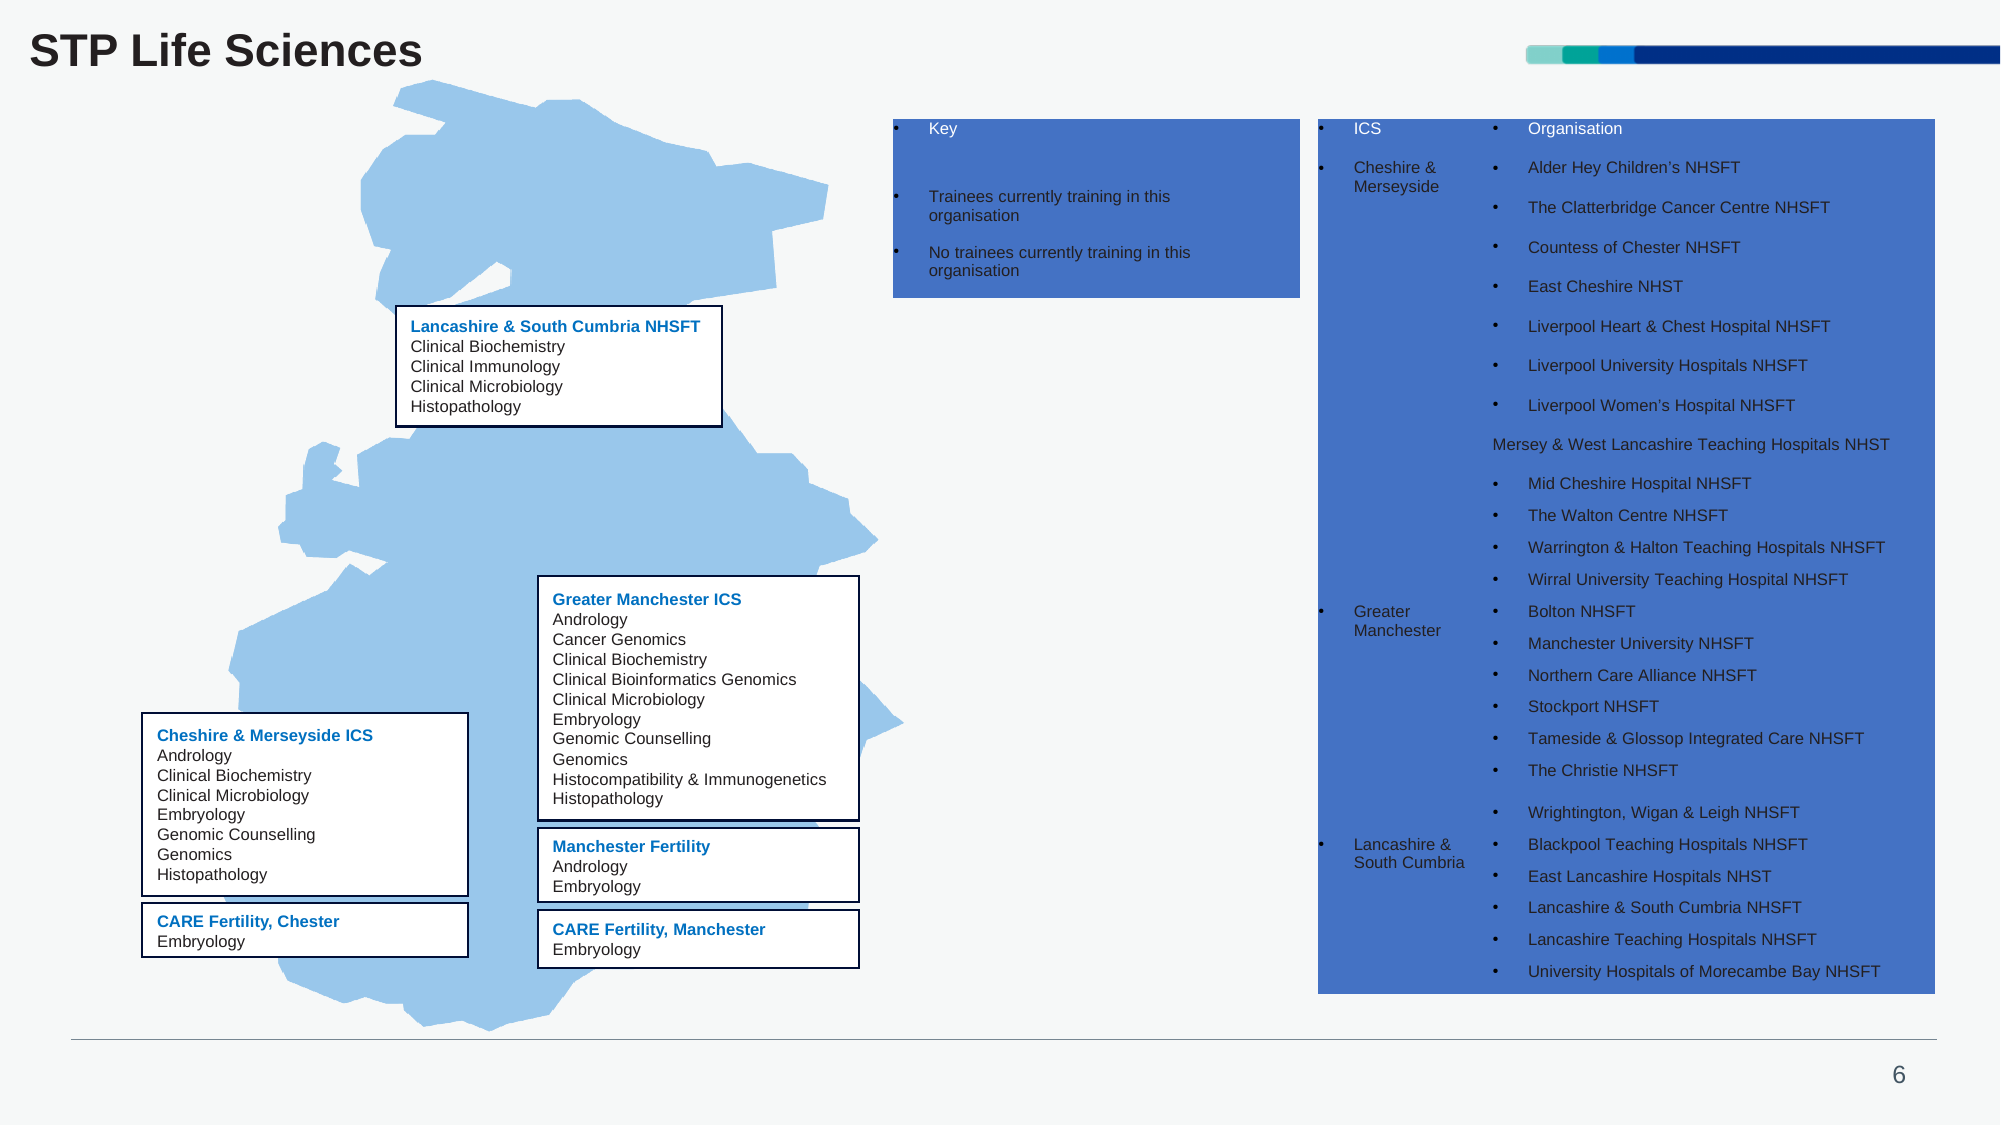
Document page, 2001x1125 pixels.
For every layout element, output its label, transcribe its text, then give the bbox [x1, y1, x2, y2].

table_cell Tameside & Glossop Integrated Care NHSFT [1493, 730, 1935, 761]
table_header Key [893, 119, 1249, 188]
table_cell Liverpool University Hospitals NHSFT [1493, 356, 1935, 396]
table_cell Liverpool Heart & Chest Hospital NHSFT [1493, 317, 1935, 356]
table_cell Trainees currently training in this organisation [893, 188, 1249, 243]
table_cell Lancashire Teaching Hospitals NHSFT [1493, 931, 1935, 962]
table_cell Warrington & Halton Teaching Hospitals NHSFT [1493, 539, 1935, 570]
text_box CARE Fertility, Chester Embryology [142, 903, 468, 957]
table_cell The Clatterbridge Cancer Centre NHSFT [1493, 198, 1935, 238]
text_box Cheshire & Merseyside ICS Andrology Clinical Biochemistry Clinical Microbiology Embryology Genomic Counselling Genomics Histopathology [142, 713, 468, 896]
table_cell No trainees currently training in this organisation [893, 243, 1249, 298]
table_cell Wirral University Teaching Hospital NHSFT [1493, 570, 1935, 602]
table_cell Liverpool Women’s Hospital NHSFT [1493, 396, 1935, 435]
table_cell Wrightington, Wigan & Leigh NHSFT [1493, 803, 1935, 835]
table_cell Blackpool Teaching Hospitals NHSFT [1493, 835, 1935, 867]
table_header [1249, 119, 1300, 188]
text_box CARE Fertility, Manchester Embryology [538, 910, 859, 968]
table_cell Bolton NHSFT [1493, 602, 1935, 634]
table_cell Mid Cheshire Hospital NHSFT [1493, 475, 1935, 507]
table_cell Manchester University NHSFT [1493, 634, 1935, 666]
picture [118, 84, 937, 1046]
table_cell Stockport NHSFT [1493, 698, 1935, 730]
table_cell East Lancashire Hospitals NHST [1493, 867, 1935, 899]
table_cell Alder Hey Children’s NHSFT [1493, 159, 1935, 198]
table_cell Northern Care Alliance NHSFT [1493, 666, 1935, 698]
table_cell Lancashire & South Cumbria [1318, 835, 1493, 994]
text_box Manchester Fertility Andrology Embryology [538, 828, 859, 902]
table_cell Mersey & West Lancashire Teaching Hospitals NHST [1493, 435, 1935, 475]
text_box Greater Manchester ICS Andrology Cancer Genomics Clinical Biochemistry Clinical Bioinformatics Genomics Clinical Microbiology Embryology Genomic Counselling Genomics Histocompatibility & Immunogenetics Histopathology [538, 576, 859, 821]
table_header ICS [1318, 119, 1493, 159]
table_cell Greater Manchester [1318, 602, 1493, 835]
table_cell [1249, 188, 1300, 243]
table_cell Lancashire & South Cumbria NHSFT [1493, 899, 1935, 931]
table_cell [1249, 243, 1300, 298]
table_cell University Hospitals of Morecambe Bay NHSFT [1493, 962, 1935, 994]
table_cell Cheshire & Merseyside [1318, 159, 1493, 602]
table_cell Countess of Chester NHSFT [1493, 238, 1935, 277]
table_cell The Christie NHSFT [1493, 761, 1935, 803]
text_box Lancashire & South Cumbria NHSFT Clinical Biochemistry Clinical Immunology Clinical Microbiology Histopathology [396, 306, 722, 426]
table_header Organisation [1493, 119, 1935, 159]
title STP Life Sciences [29, 19, 1901, 84]
table_cell East Cheshire NHST [1493, 277, 1935, 317]
table_cell The Walton Centre NHSFT [1493, 507, 1935, 539]
